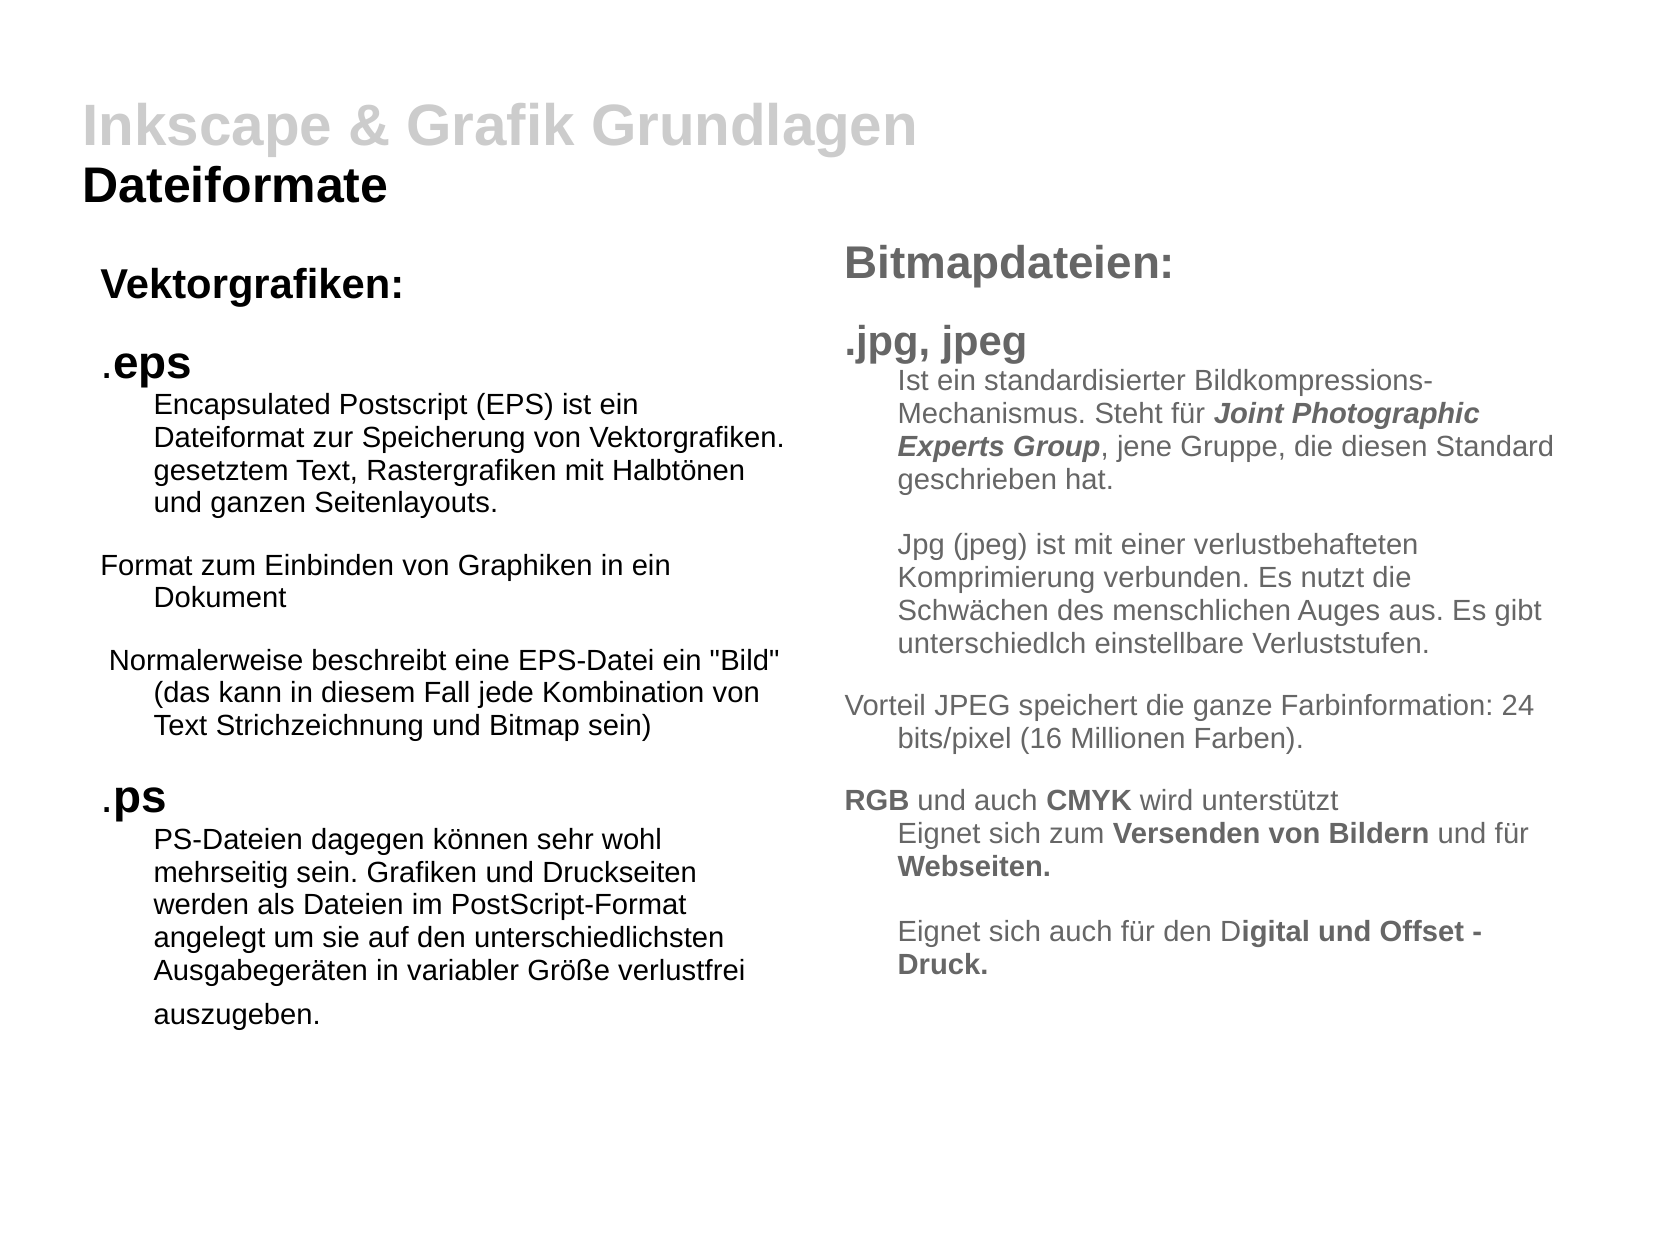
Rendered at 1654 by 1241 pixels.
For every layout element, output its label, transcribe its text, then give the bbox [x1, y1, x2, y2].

list Vektorgrafiken: .eps Encapsulated Postscript (EPS) ist ein Dateiformat zur Speicherung von Vektorgrafiken. gesetztem Text, Rastergrafiken mit Halbtönen und ganzen Seitenlayouts. Format zum Einbinden von Graphiken in ein Dokument Normalerweise beschreibt eine EPS-Datei ein "Bild" (das kann in diesem Fall jede Kombination von Text Strichzeichnung und Bitmap sein) .ps PS-Dateien dagegen können sehr wohl mehrseitig sein. Grafiken und Druckseiten werden als Dateien im PostScript-Format angelegt um sie auf den unterschiedlichsten Ausgabegeräten in variabler Größe verlustfrei auszugeben. [82, 260, 798, 1152]
title Inkscape & Grafik Grundlagen Dateiformate [82, 49, 1571, 257]
list Bitmapdateien: .jpg, jpeg Ist ein standardisierter Bildkompressions-Mechanismus. Steht für Joint Photographic Experts Group, jene Gruppe, die diesen Standard geschrieben hat. Jpg (jpeg) ist mit einer verlustbehafteten Komprimierung verbunden. Es nutzt die Schwächen des menschlichen Auges aus. Es gibt unterschiedlch einstellbare Verluststufen. Vorteil JPEG speichert die ganze Farbinformation: 24 bits/pixel (16 Millionen Farben). RGB und auch CMYK wird unterstützt Eignet sich zum Versenden von Bildern und für Webseiten. Eignet sich auch für den Digital und Offset -Druck. [826, 237, 1572, 1105]
